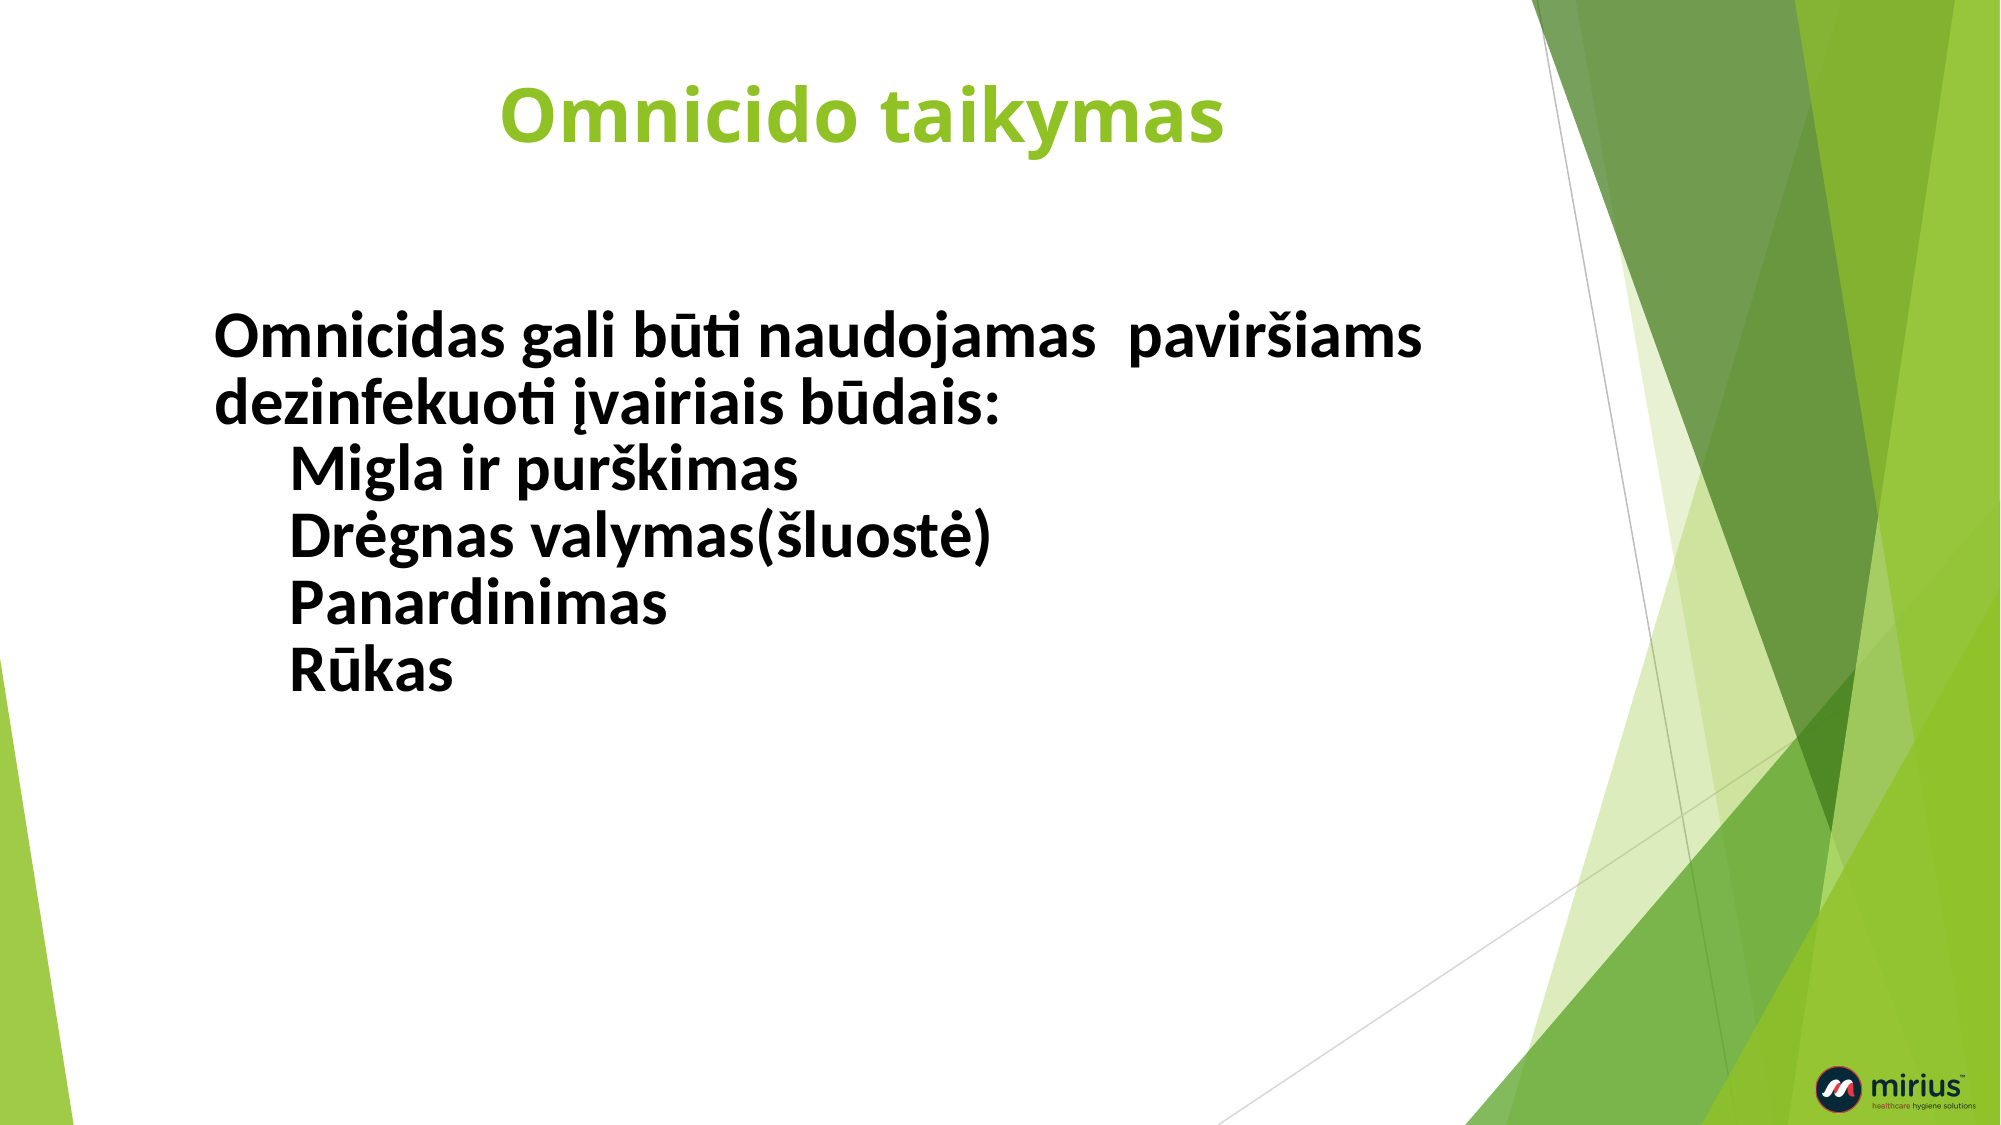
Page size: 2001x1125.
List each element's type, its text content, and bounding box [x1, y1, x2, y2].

title Omnicido taikymas [0, 59, 1726, 278]
text_box Omnicidas gali būti naudojamas paviršiams dezinfekuoti įvairiais būdais: Migla ir purškimas Drėgnas valymas(šluostė) Panardinimas Rūkas [199, 299, 1753, 716]
picture [1813, 1065, 1978, 1114]
